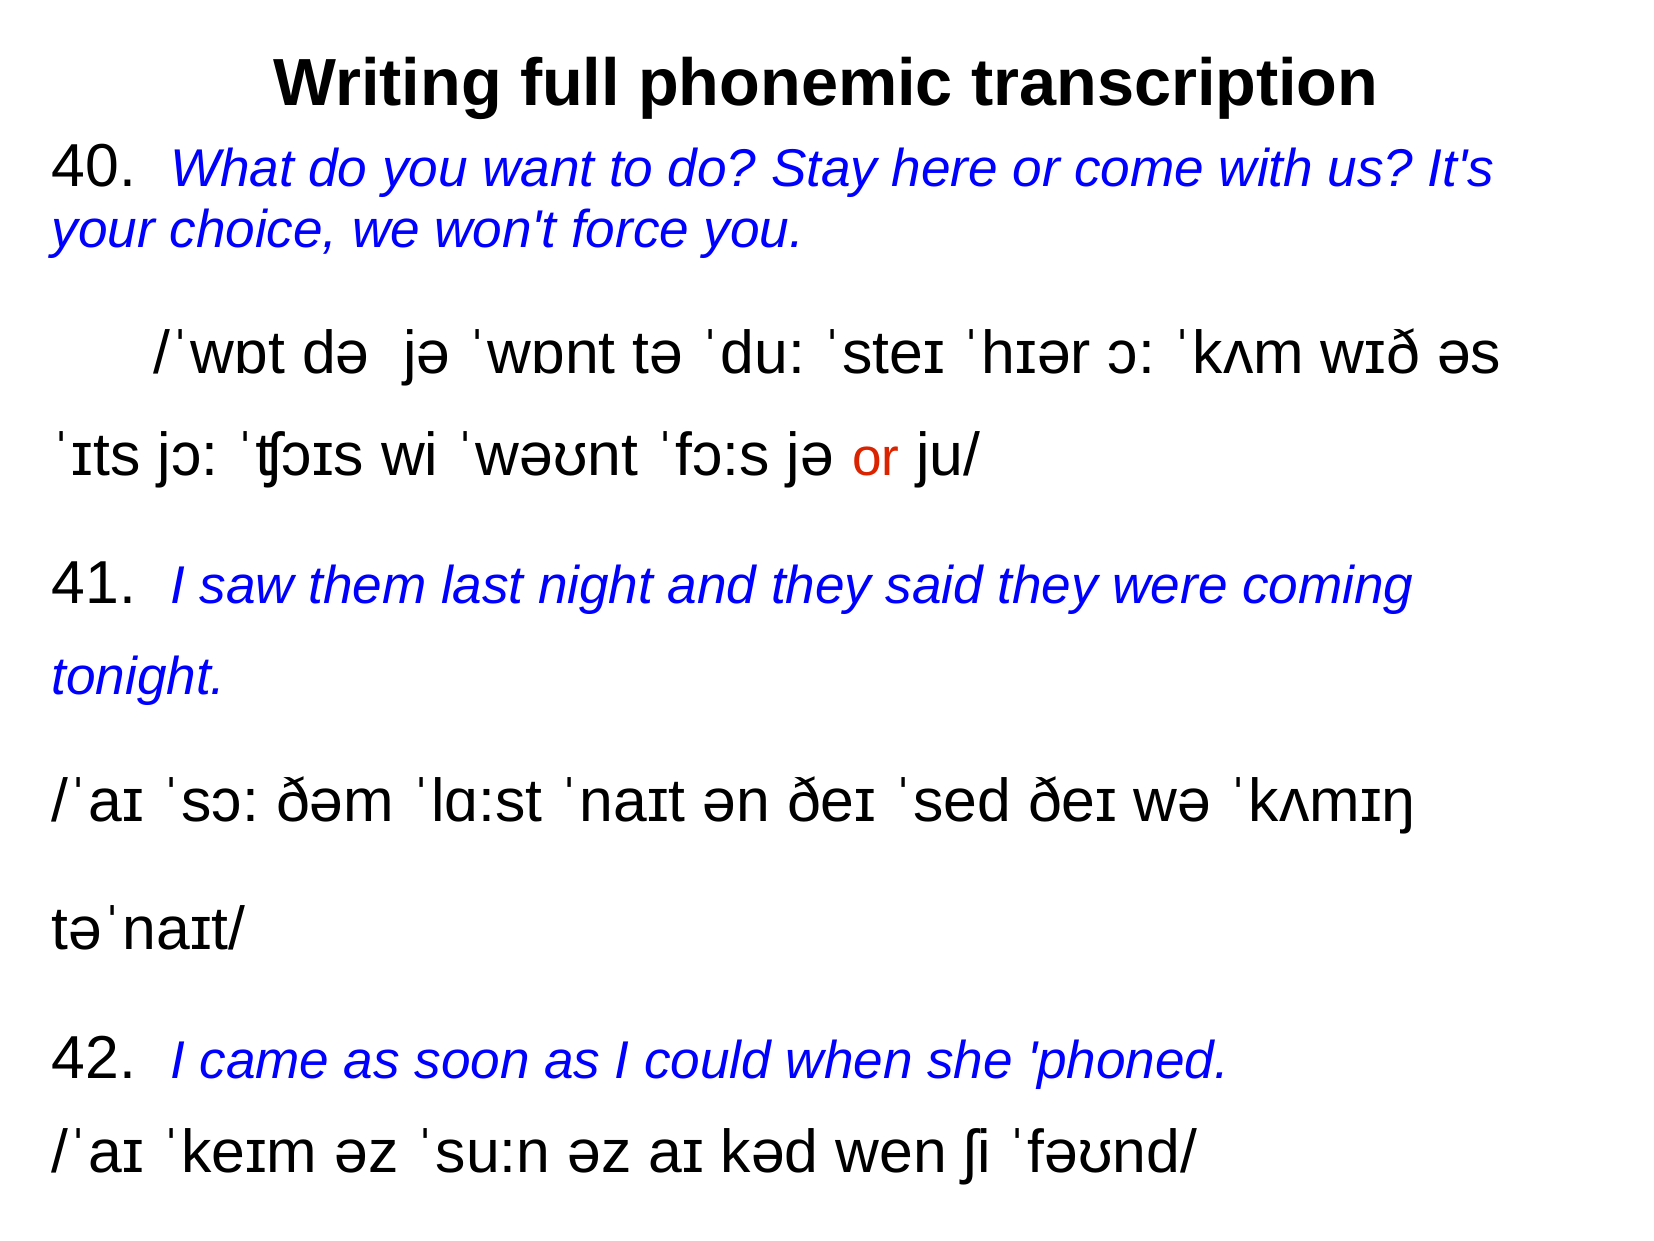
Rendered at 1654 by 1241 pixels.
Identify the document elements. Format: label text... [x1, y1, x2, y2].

title Writing full phonemic transcription [82, 0, 1571, 131]
list 40. What do you want to do? Stay here or come with us? It's your choice, we won't force you. /ˈwɒt də jə ˈwɒnt tə ˈdu: ˈsteɪ ˈhɪər ɔ: ˈkʌm wɪð əs ˈɪts jɔ: ˈʧɔɪs wi ˈwəʊnt ˈfɔ:s jə or ju/ 41. I saw them last night and they said they were coming tonight. /ˈaɪ ˈsɔ: ðəm ˈlɑ:st ˈnaɪt ən ðeɪ ˈsed ðeɪ wə ˈkʌmɪŋ təˈnaɪt/ 42. I came as soon as I could when she 'phoned. /ˈaɪ ˈkeɪm əz ˈsu:n əz aɪ kəd wen ʃi ˈfəʊnd/ [51, 131, 1595, 1190]
